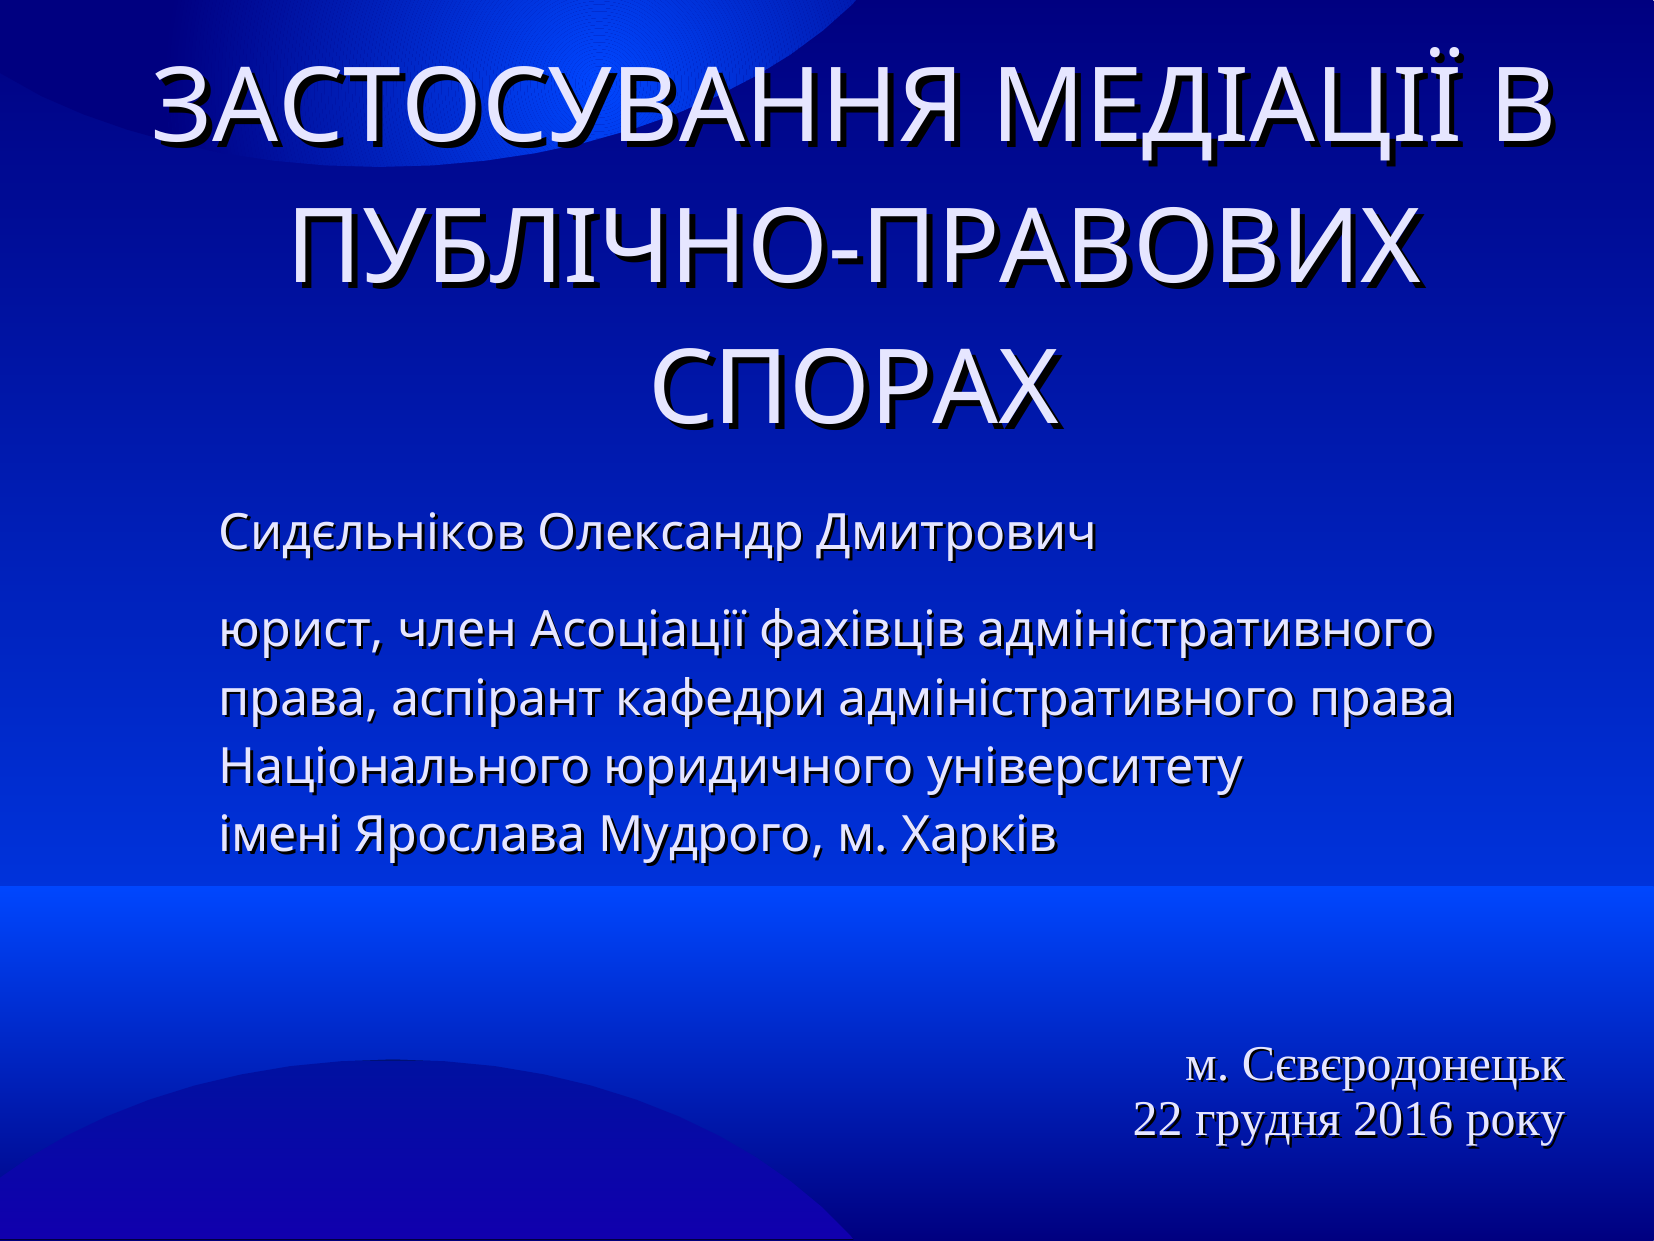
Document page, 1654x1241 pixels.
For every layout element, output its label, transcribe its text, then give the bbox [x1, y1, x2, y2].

title ЗАСТОСУВАННЯ МЕДІАЦІЇ В ПУБЛІЧНО-ПРАВОВИХ СПОРАХ [118, 0, 1591, 502]
list Сидєльніков Олександр Дмитрович юрист, член Асоціації фахівців адміністративного права, аспірант кафедри адміністративного права Національного юридичного університету імені Ярослава Мудрого, м. Харків м. Сєвєродонецьк 22 грудня 2016 року [147, 495, 1565, 1056]
